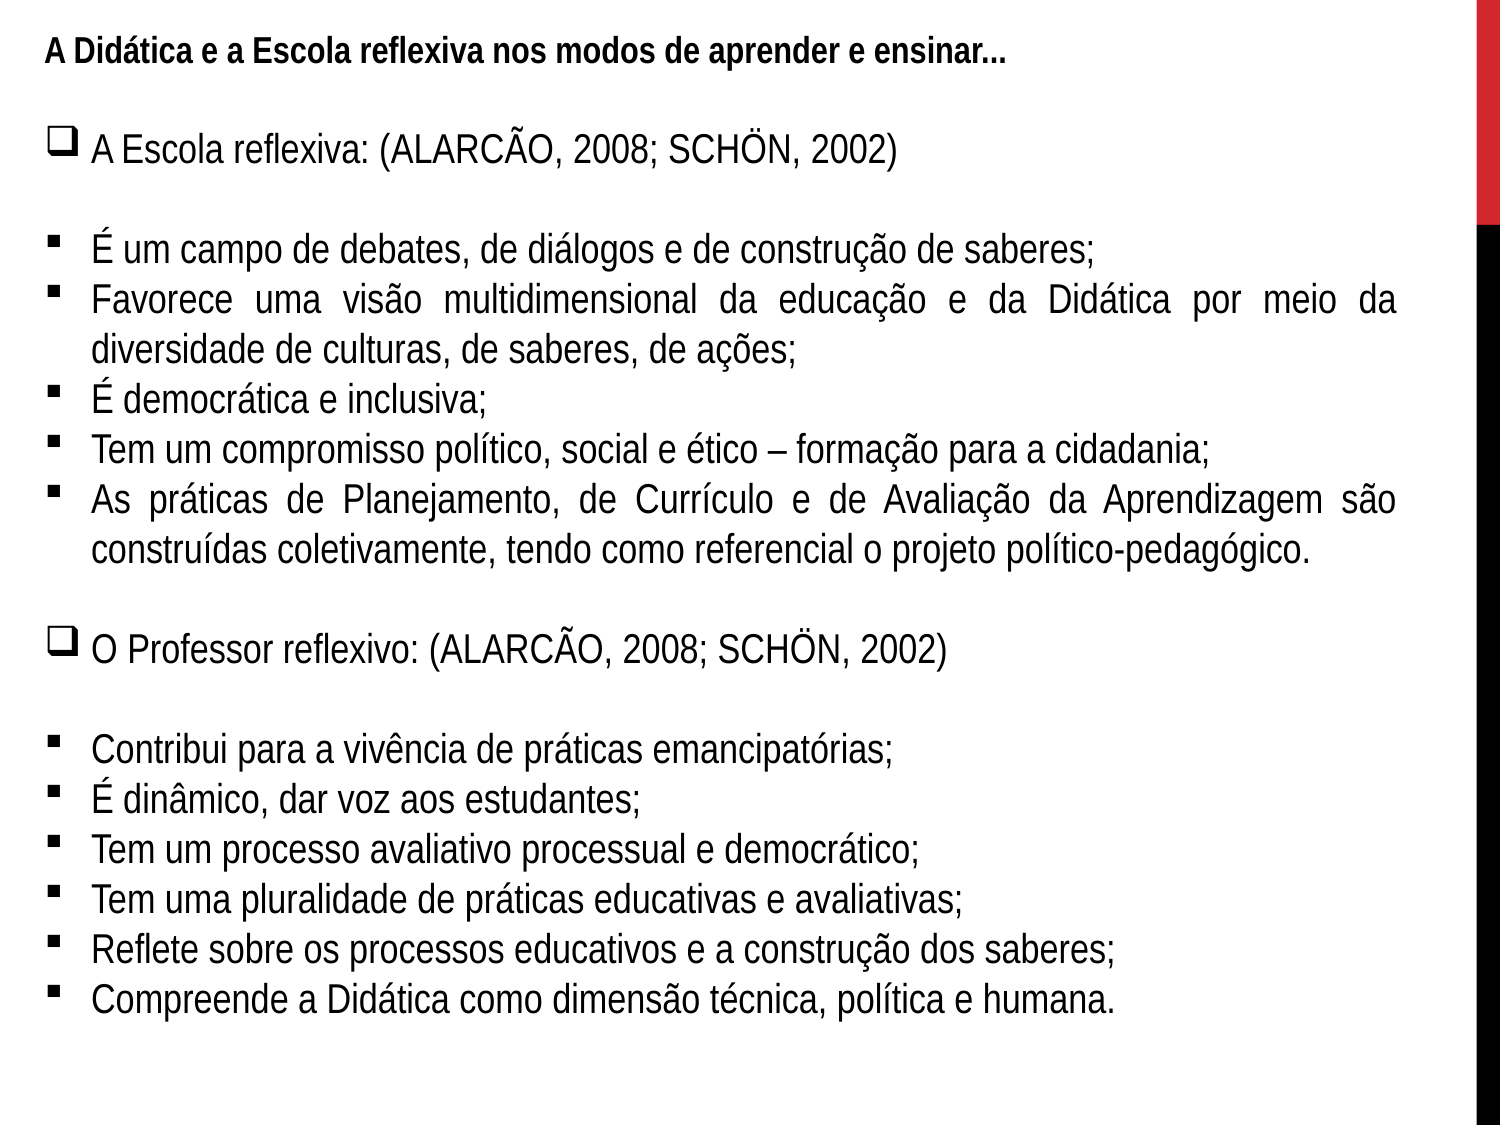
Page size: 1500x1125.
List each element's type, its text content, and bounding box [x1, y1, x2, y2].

text_box A Didática e a Escola reflexiva nos modos de aprender e ensinar... A Escola reflexiva: (ALARCÃO, 2008; SCHÖN, 2002) É um campo de debates, de diálogos e de construção de saberes; Favorece uma visão multidimensional da educação e da Didática por meio da diversidade de culturas, de saberes, de ações; É democrática e inclusiva; Tem um compromisso político, social e ético – formação para a cidadania; As práticas de Planejamento, de Currículo e de Avaliação da Aprendizagem são construídas coletivamente, tendo como referencial o projeto político-pedagógico. O Professor reflexivo: (ALARCÃO, 2008; SCHÖN, 2002) Contribui para a vivência de práticas emancipatórias; É dinâmico, dar voz aos estudantes; Tem um processo avaliativo processual e democrático; Tem uma pluralidade de práticas educativas e avaliativas; Reflete sobre os processos educativos e a construção dos saberes; Compreende a Didática como dimensão técnica, política e humana. [29, 19, 1412, 1125]
